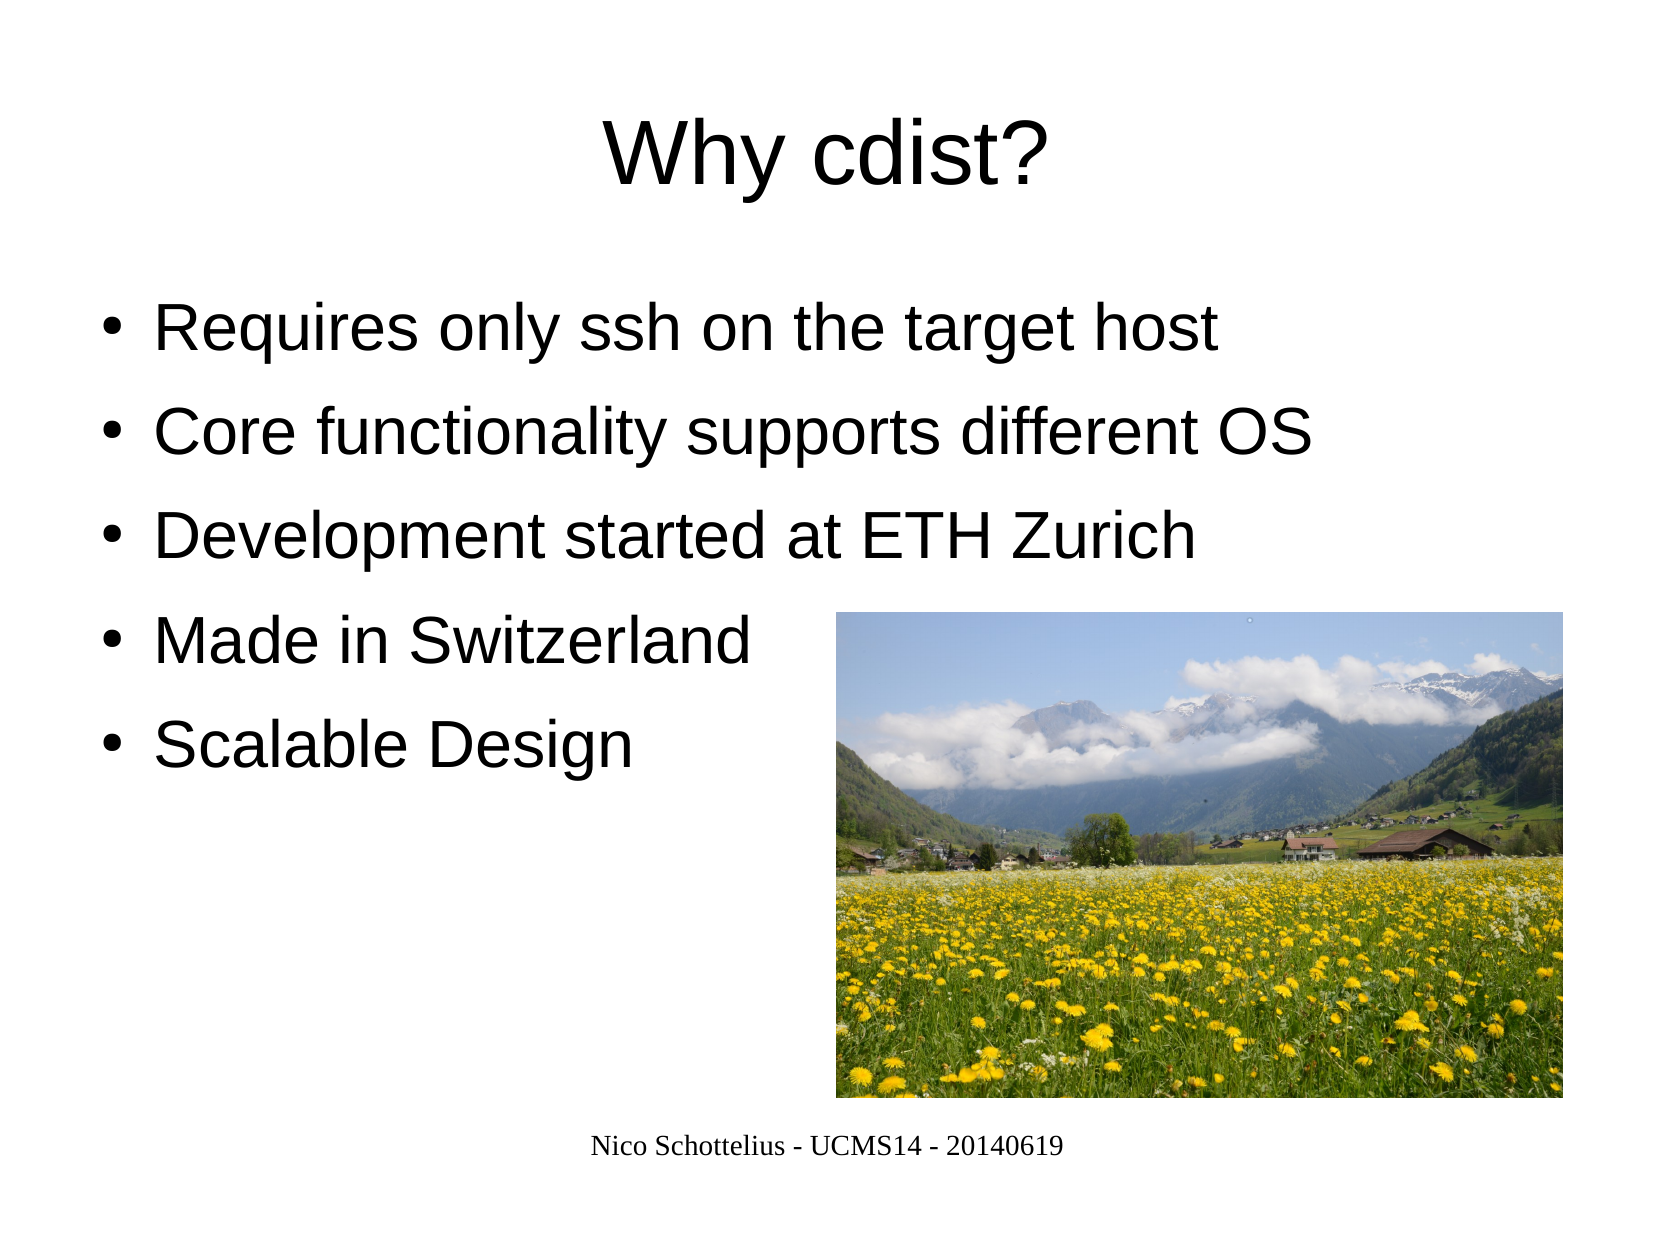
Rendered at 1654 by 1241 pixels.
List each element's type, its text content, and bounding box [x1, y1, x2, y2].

list Requires only ssh on the target host Core functionality supports different OS Development started at ETH Zurich Made in Switzerland Scalable Design [82, 290, 1538, 1010]
picture [836, 612, 1563, 1098]
title Why cdist? [82, 49, 1571, 257]
